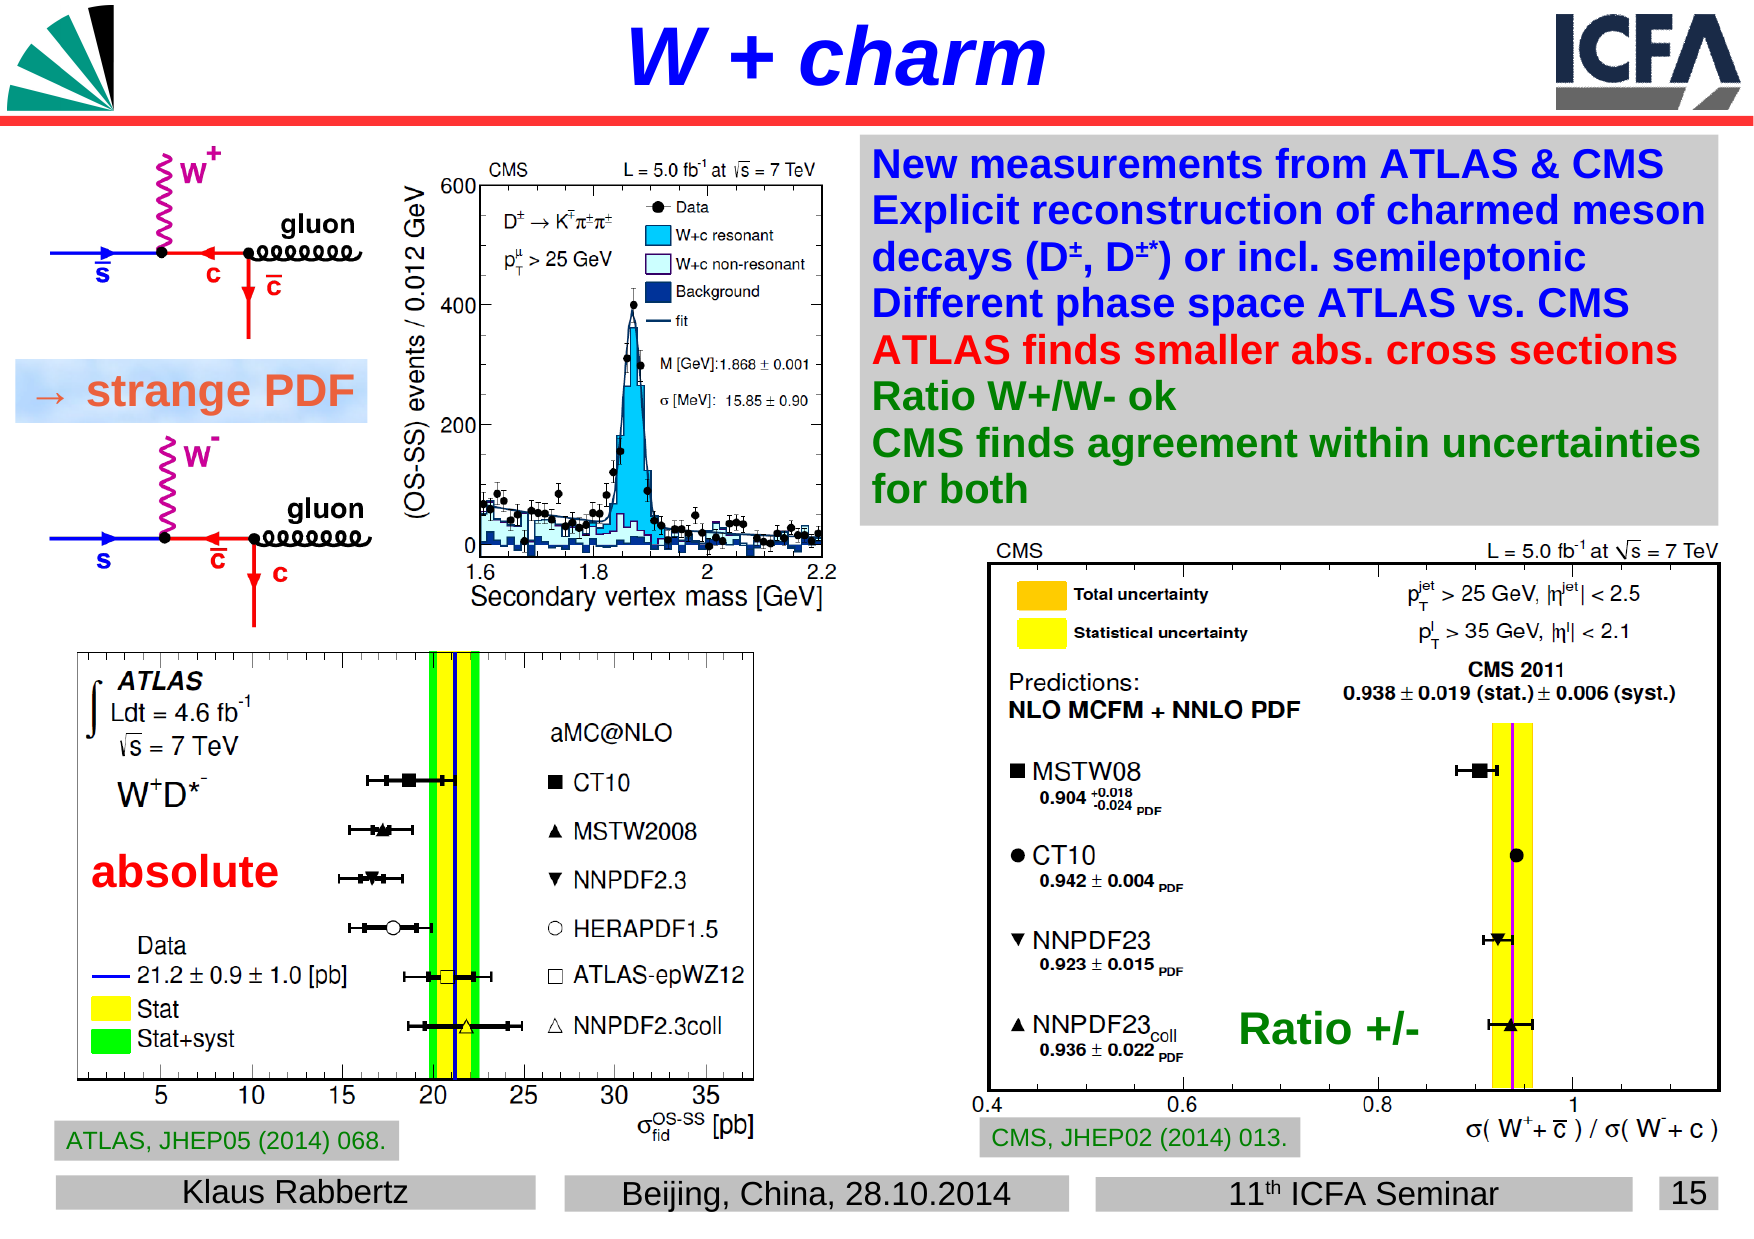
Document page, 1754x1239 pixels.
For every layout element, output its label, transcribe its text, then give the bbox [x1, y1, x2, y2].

title W + charm [129, 0, 1545, 114]
picture [396, 156, 843, 616]
picture [69, 646, 763, 1148]
picture [1556, 14, 1741, 110]
picture [971, 534, 1734, 1146]
picture [7, 5, 114, 112]
text_box → strange PDF [15, 359, 368, 423]
text_box Ratio +/- [1226, 997, 1433, 1061]
text_box absolute [79, 840, 292, 904]
picture [47, 432, 375, 632]
text_box CMS, JHEP02 (2014) 013. [979, 1117, 1301, 1158]
text_box New measurements from ATLAS & CMS Explicit reconstruction of charmed meson decays (D±, D±*) or incl. semileptonic Different phase space ATLAS vs. CMS ATLAS finds smaller abs. cross sections Ratio W+/W- ok CMS finds agreement within uncertainties for both [859, 134, 1719, 526]
picture [46, 141, 363, 344]
text_box ATLAS, JHEP05 (2014) 068. [54, 1120, 398, 1161]
